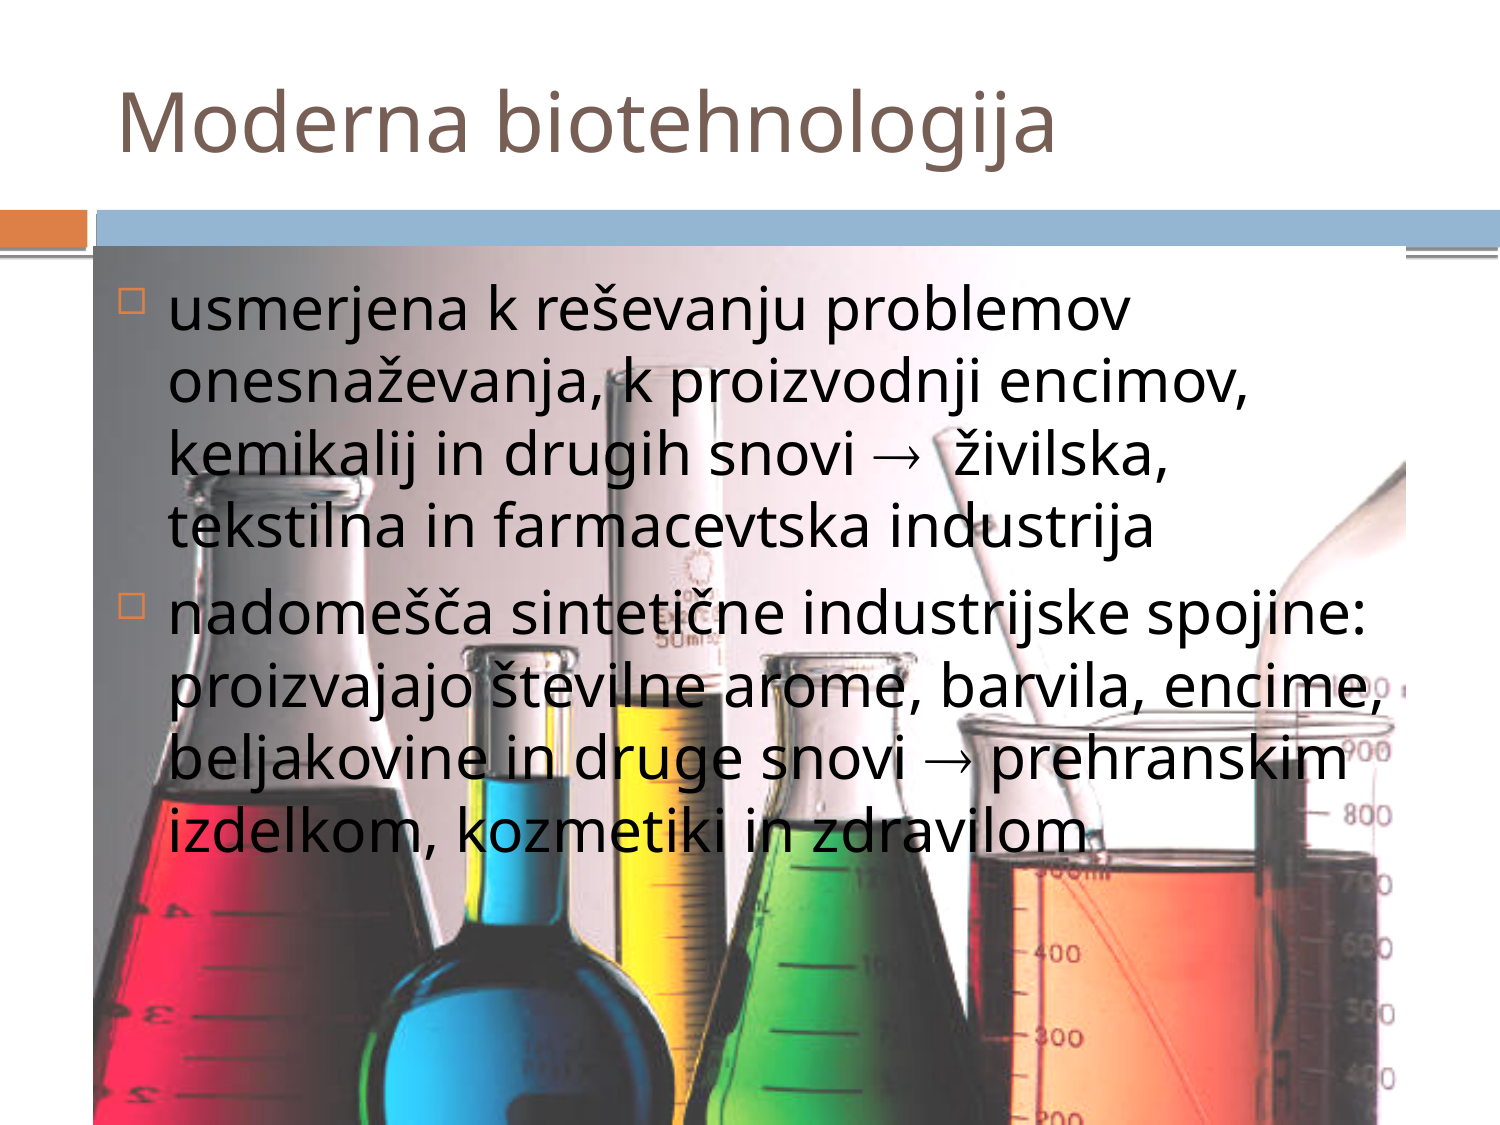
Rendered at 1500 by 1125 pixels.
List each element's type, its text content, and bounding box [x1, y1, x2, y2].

title Moderna biotehnologija [100, 37, 1438, 200]
picture [93, 246, 1406, 1125]
list usmerjena k reševanju problemov onesnaževanja, k proizvodnji encimov, kemikalij in drugih snovi  živilska, tekstilna in farmacevtska industrija nadomešča sintetične industrijske spojine: proizvajajo številne arome, barvila, encime, beljakovine in druge snovi  prehranskim izdelkom, kozmetiki in zdravilom [100, 262, 1438, 1000]
